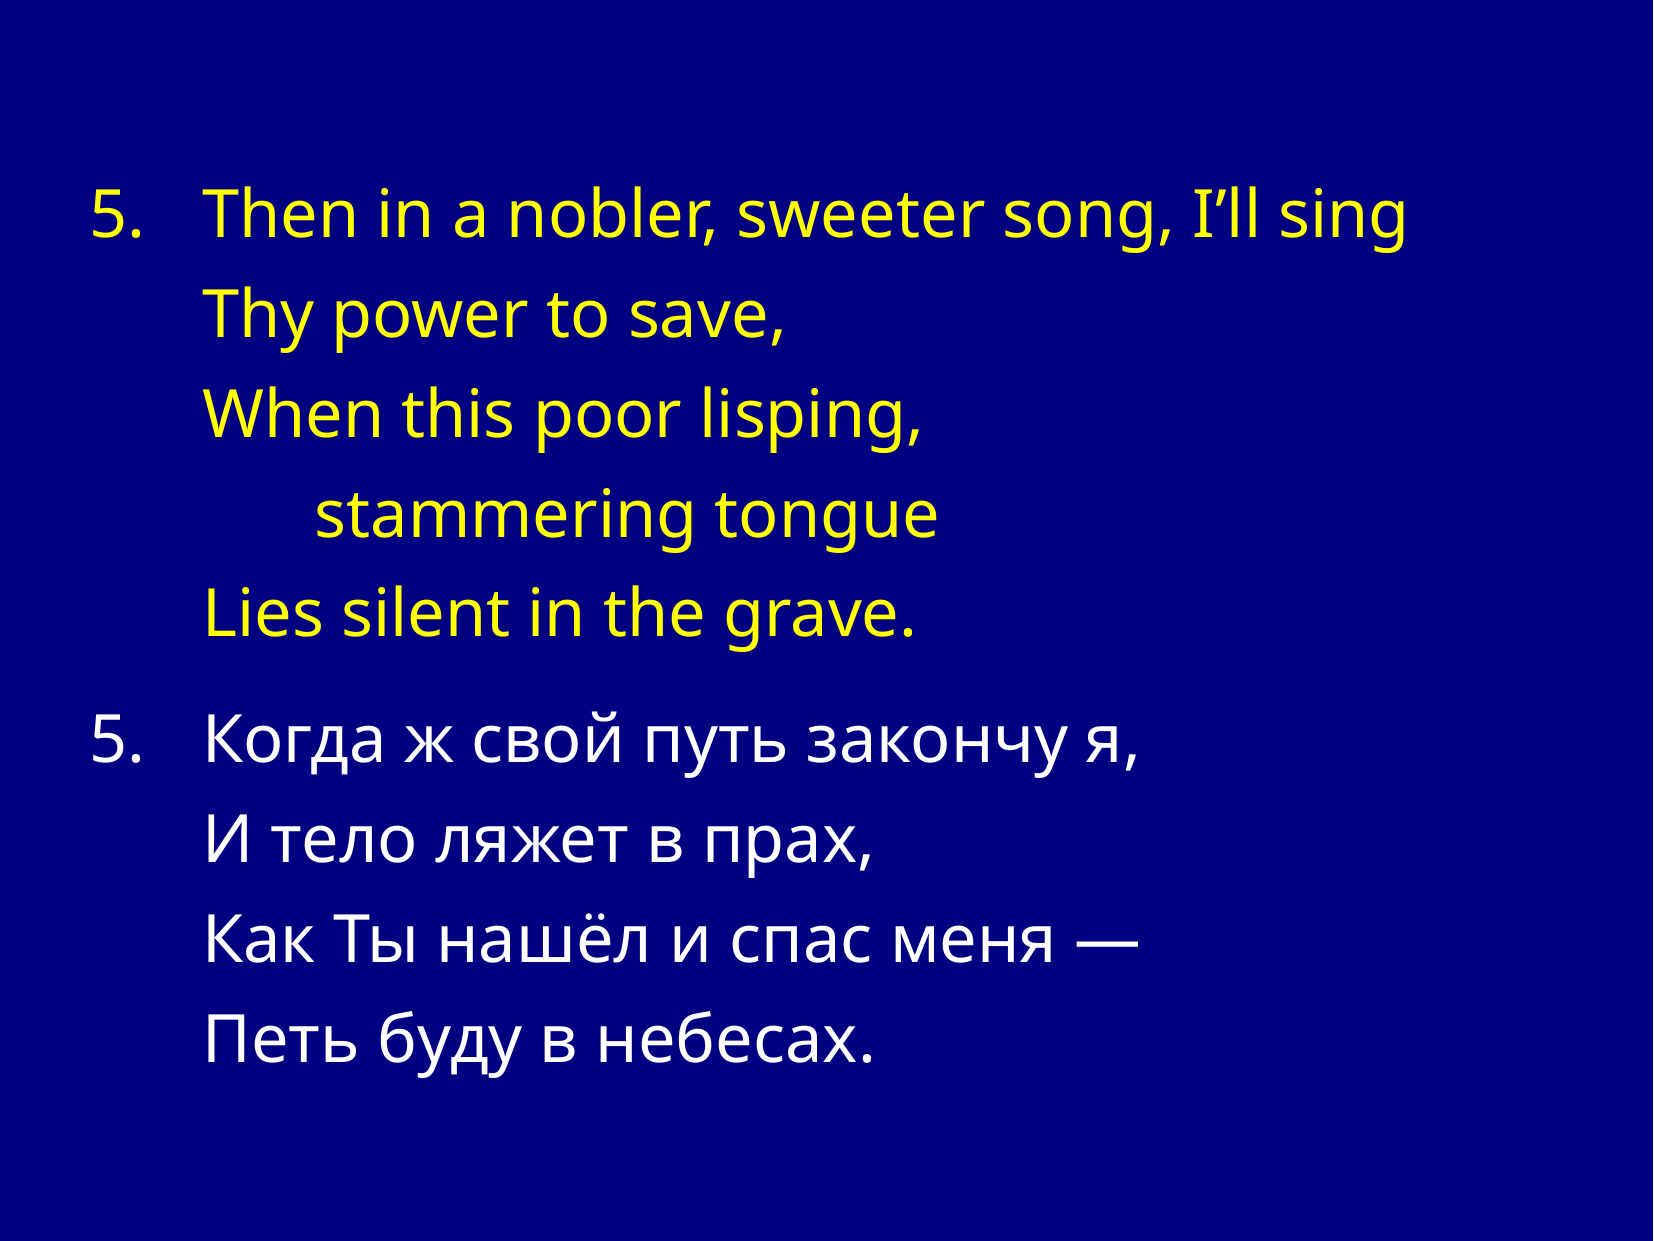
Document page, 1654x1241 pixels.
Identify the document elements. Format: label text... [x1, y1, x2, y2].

text_box 5. Когда ж свой путь закончу я, И тело ляжет в прах, Как Ты нашёл и спас меня — Петь буду в небесах. [75, 675, 1576, 1163]
text_box 5. Then in a nobler, sweeter song, I’ll sing Thy power to save, When this poor lisping, stammering tongue Lies silent in the grave. [75, 150, 1653, 638]
